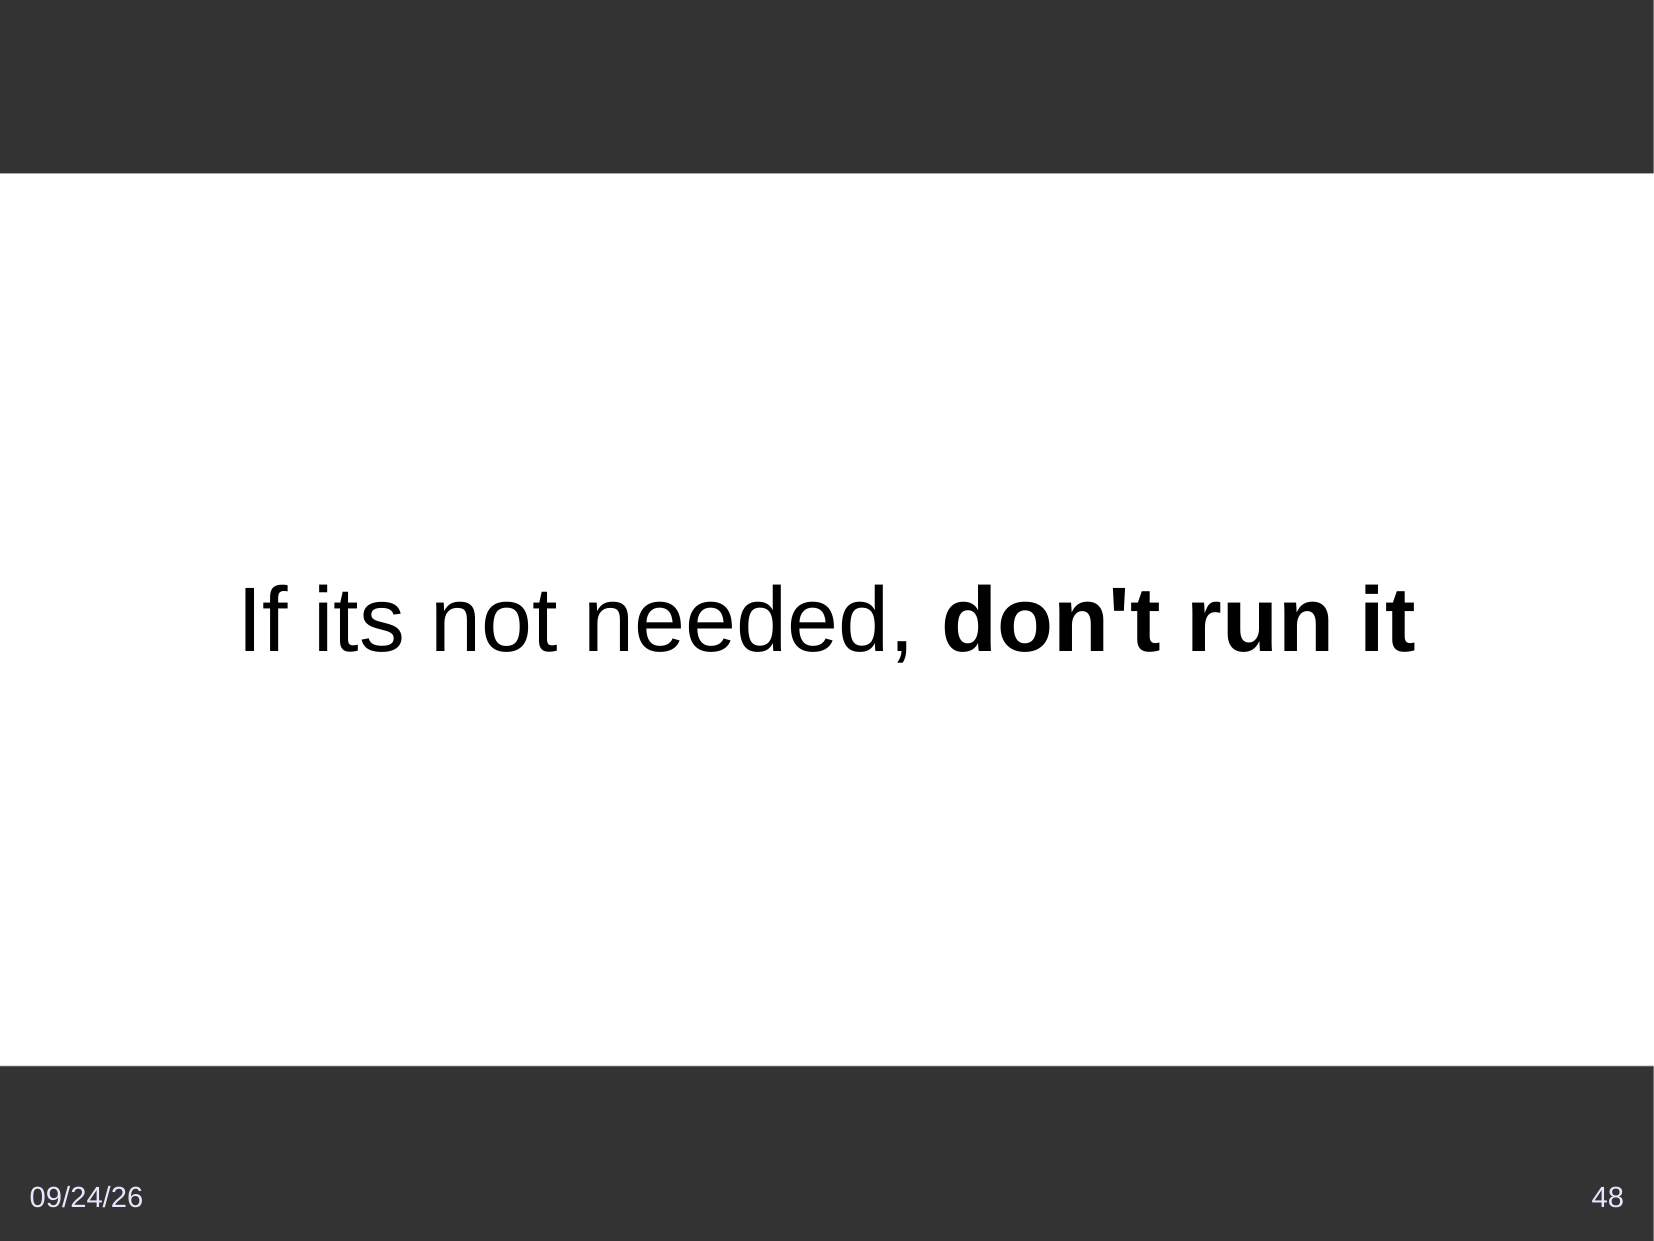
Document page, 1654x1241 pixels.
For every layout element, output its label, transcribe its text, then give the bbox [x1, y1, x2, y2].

picture [0, 0, 1654, 1241]
subtitle If its not needed, don't run it [29, 214, 1625, 1027]
